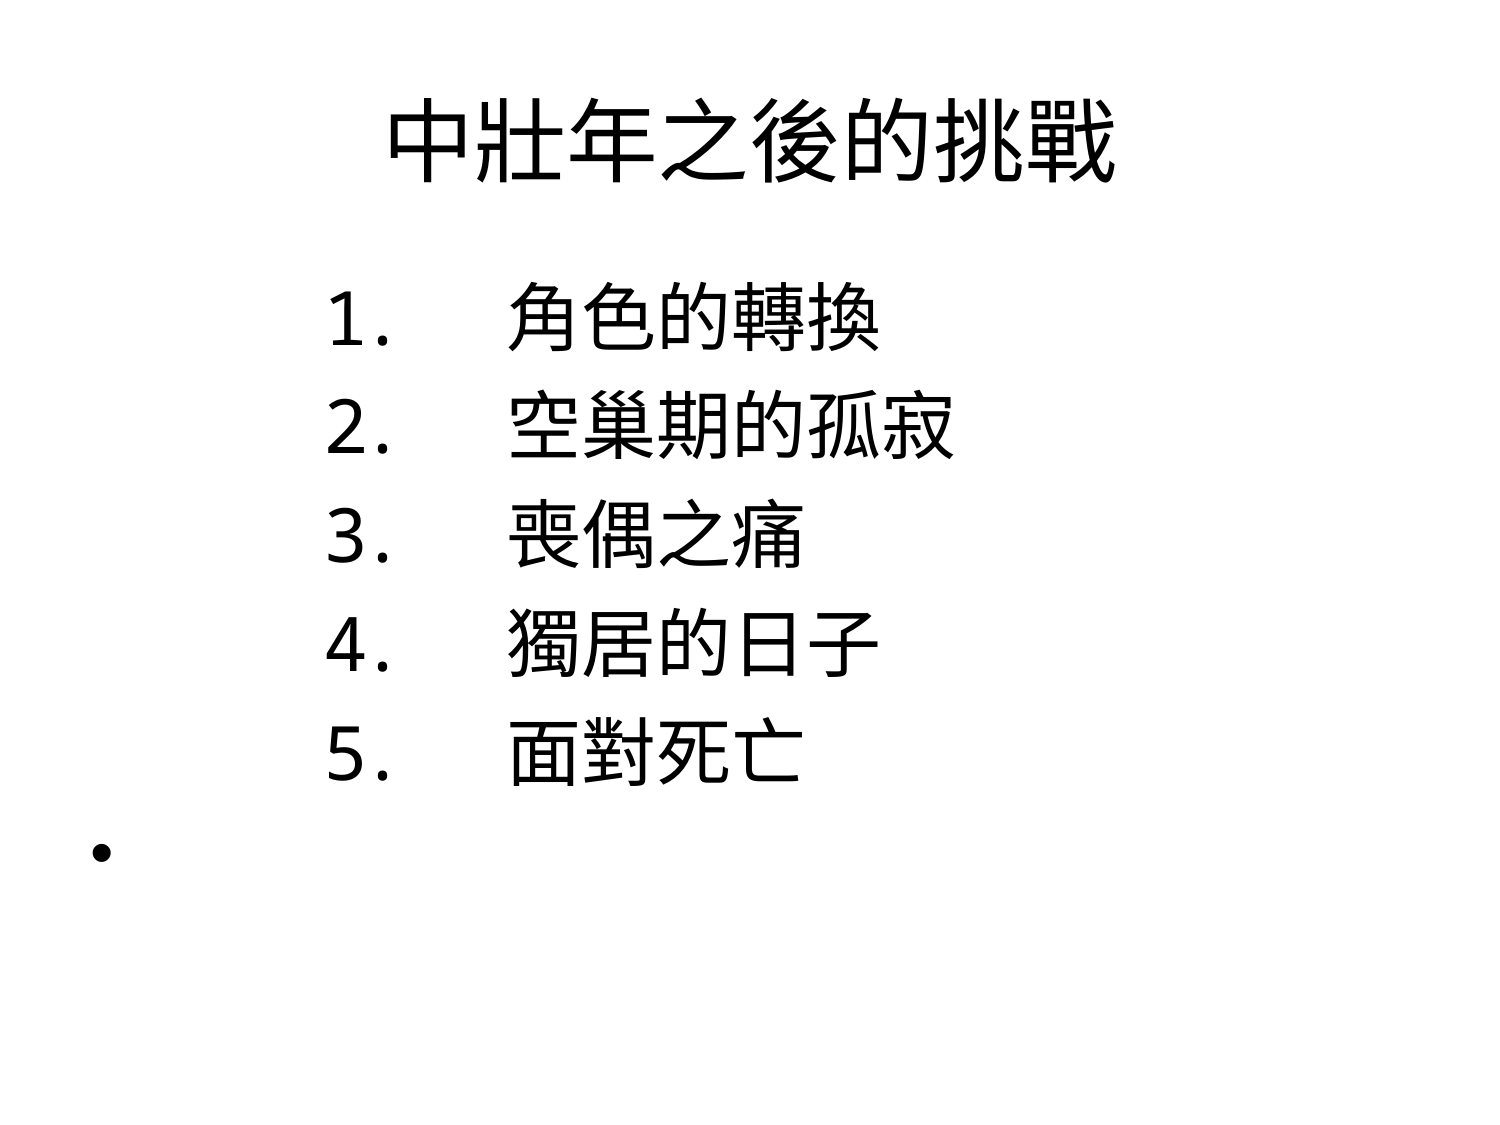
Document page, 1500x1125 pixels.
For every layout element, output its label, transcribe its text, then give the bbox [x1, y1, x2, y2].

title 中壯年之後的挑戰 [75, 45, 1426, 233]
list 角色的轉換 空巢期的孤寂 喪偶之痛 獨居的日子 面對死亡 [75, 262, 1426, 1005]
